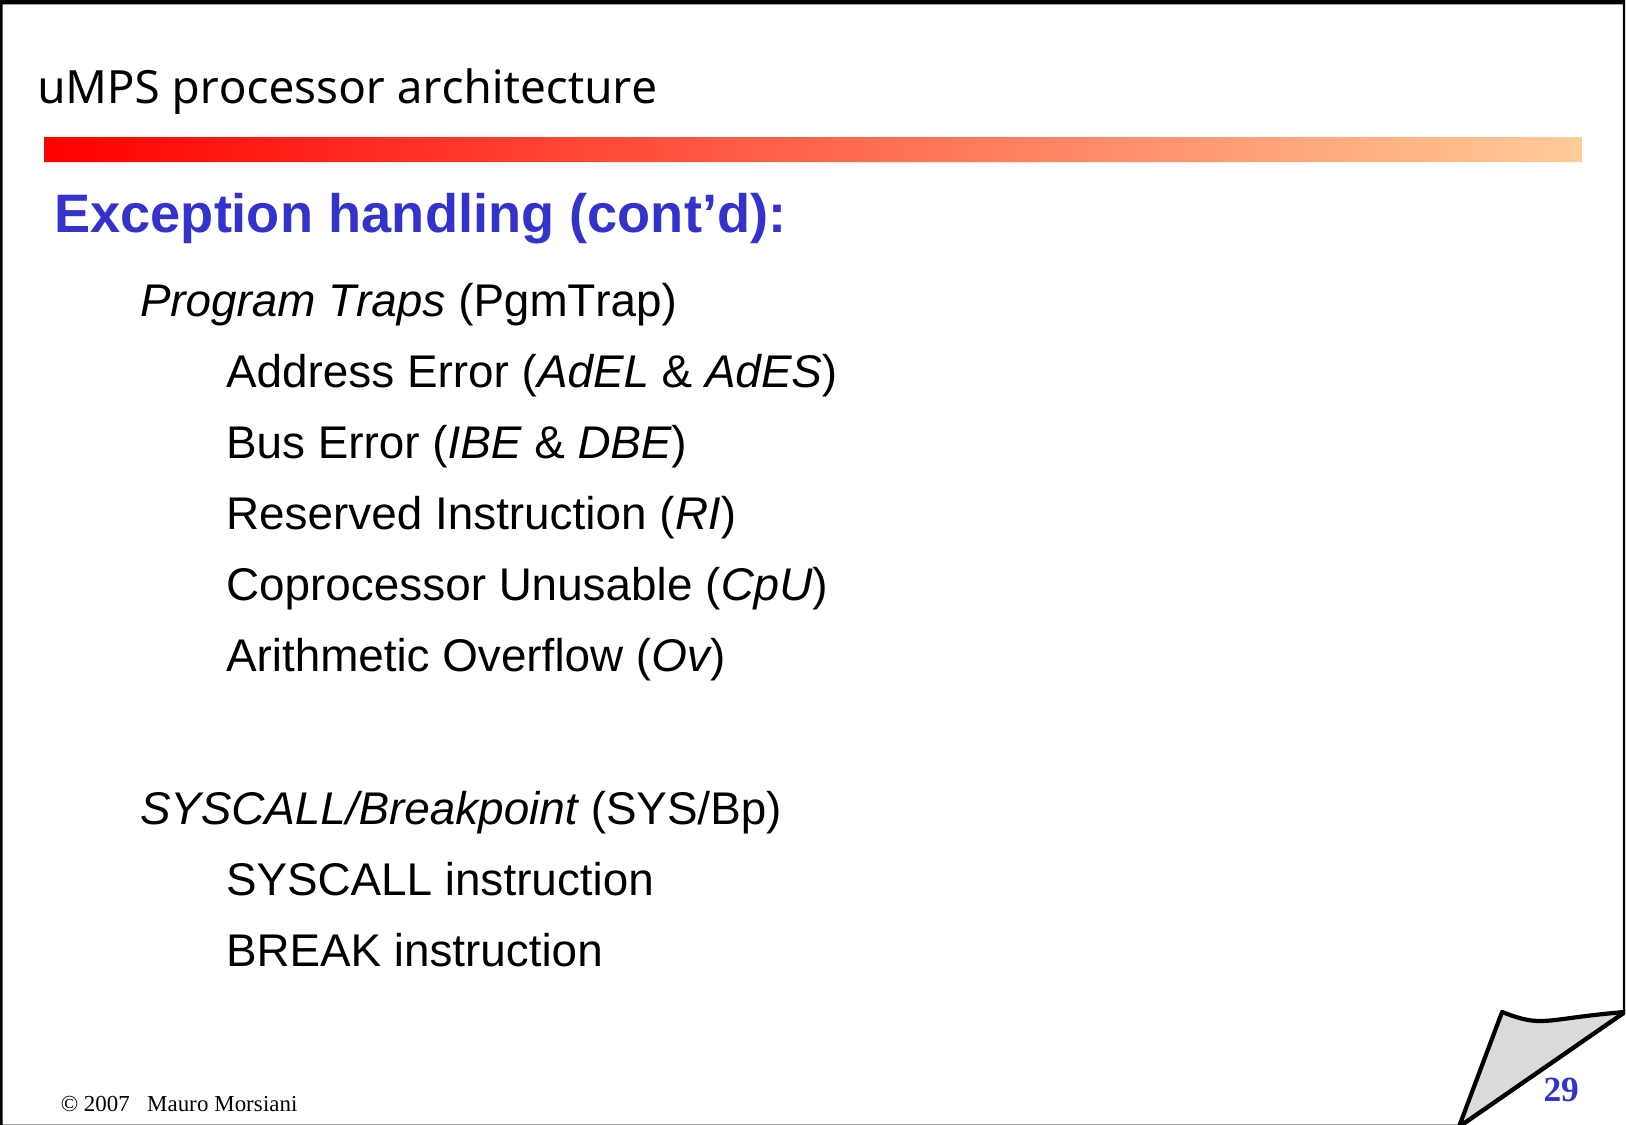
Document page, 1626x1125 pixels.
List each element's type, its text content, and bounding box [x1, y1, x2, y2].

list Exception handling (cont’d): Program Traps (PgmTrap) Address Error (AdEL & AdES) Bus Error (IBE & DBE) Reserved Instruction (RI) Coprocessor Unusable (CpU) Arithmetic Overflow (Ov) SYSCALL/Breakpoint (SYS/Bp) SYSCALL instruction BREAK instruction [54, 183, 1571, 1120]
title uMPS processor architecture [37, 44, 1588, 131]
